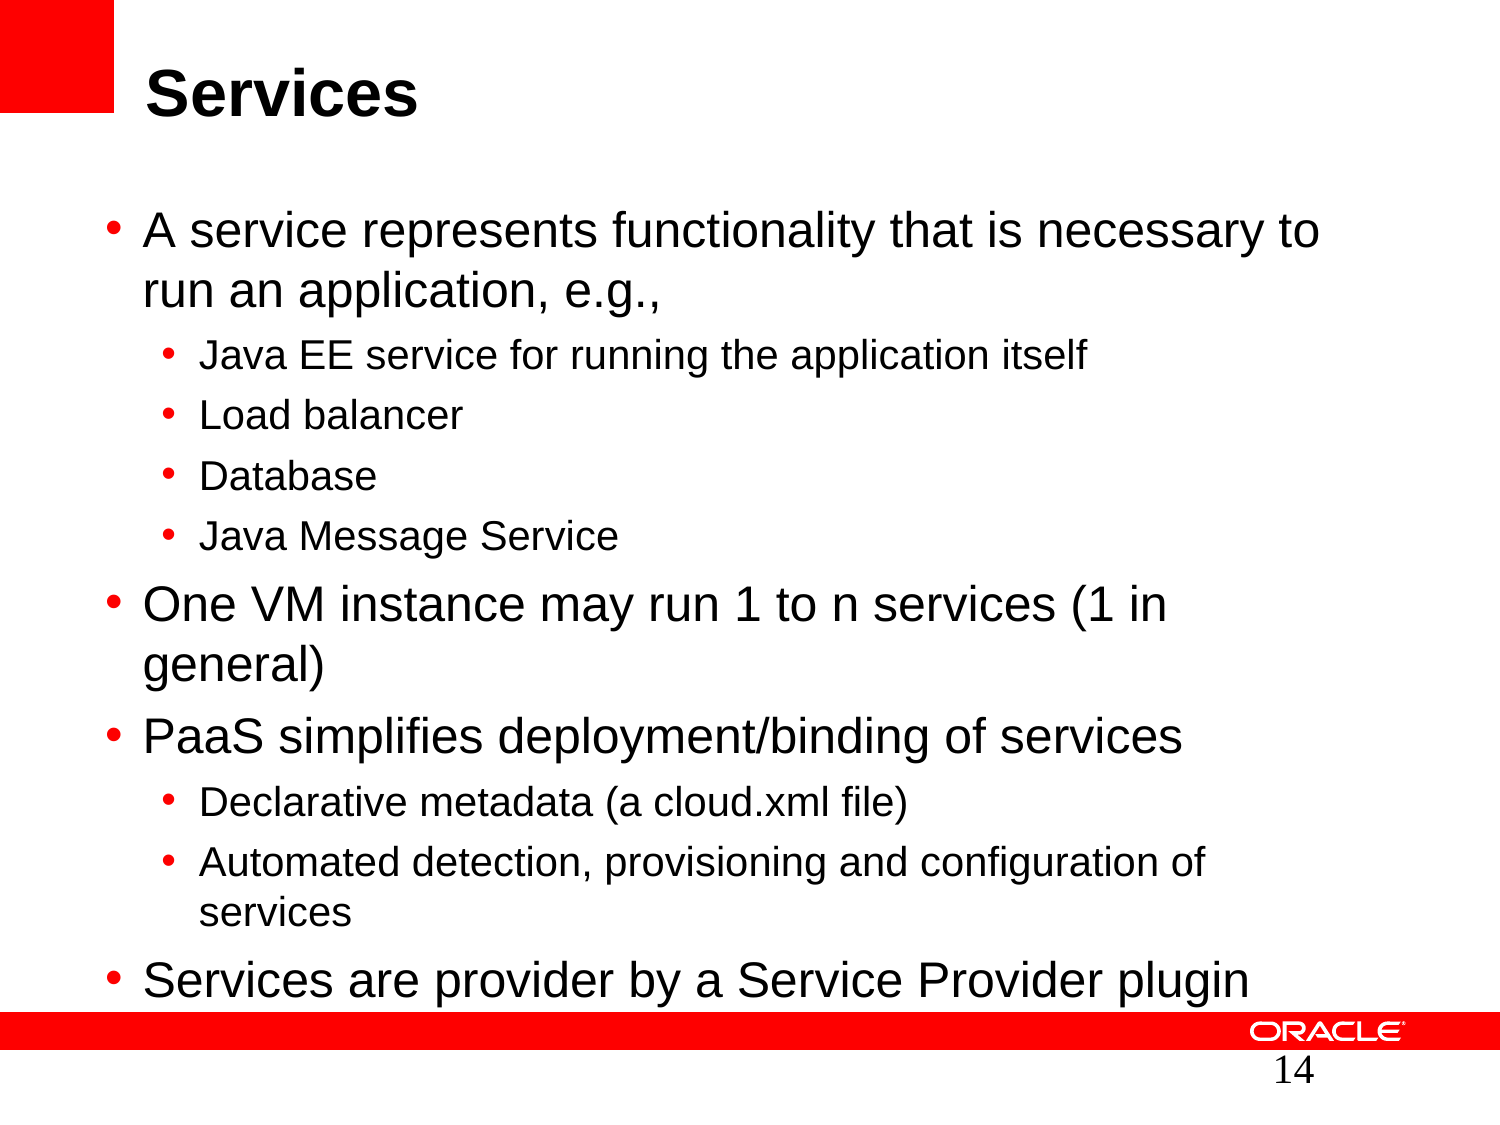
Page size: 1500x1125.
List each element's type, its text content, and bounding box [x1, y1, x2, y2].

list A service represents functionality that is necessary to run an application, e.g., Java EE service for running the application itself Load balancer Database Java Message Service One VM instance may run 1 to n services (1 in general) PaaS simplifies deployment/binding of services Declarative metadata (a cloud.xml file) Automated detection, provisioning and configuration of services Services are provider by a Service Provider plugin [105, 197, 1342, 1008]
title Services [145, 49, 1390, 205]
picture [0, 0, 114, 113]
picture [0, 1012, 1500, 1050]
